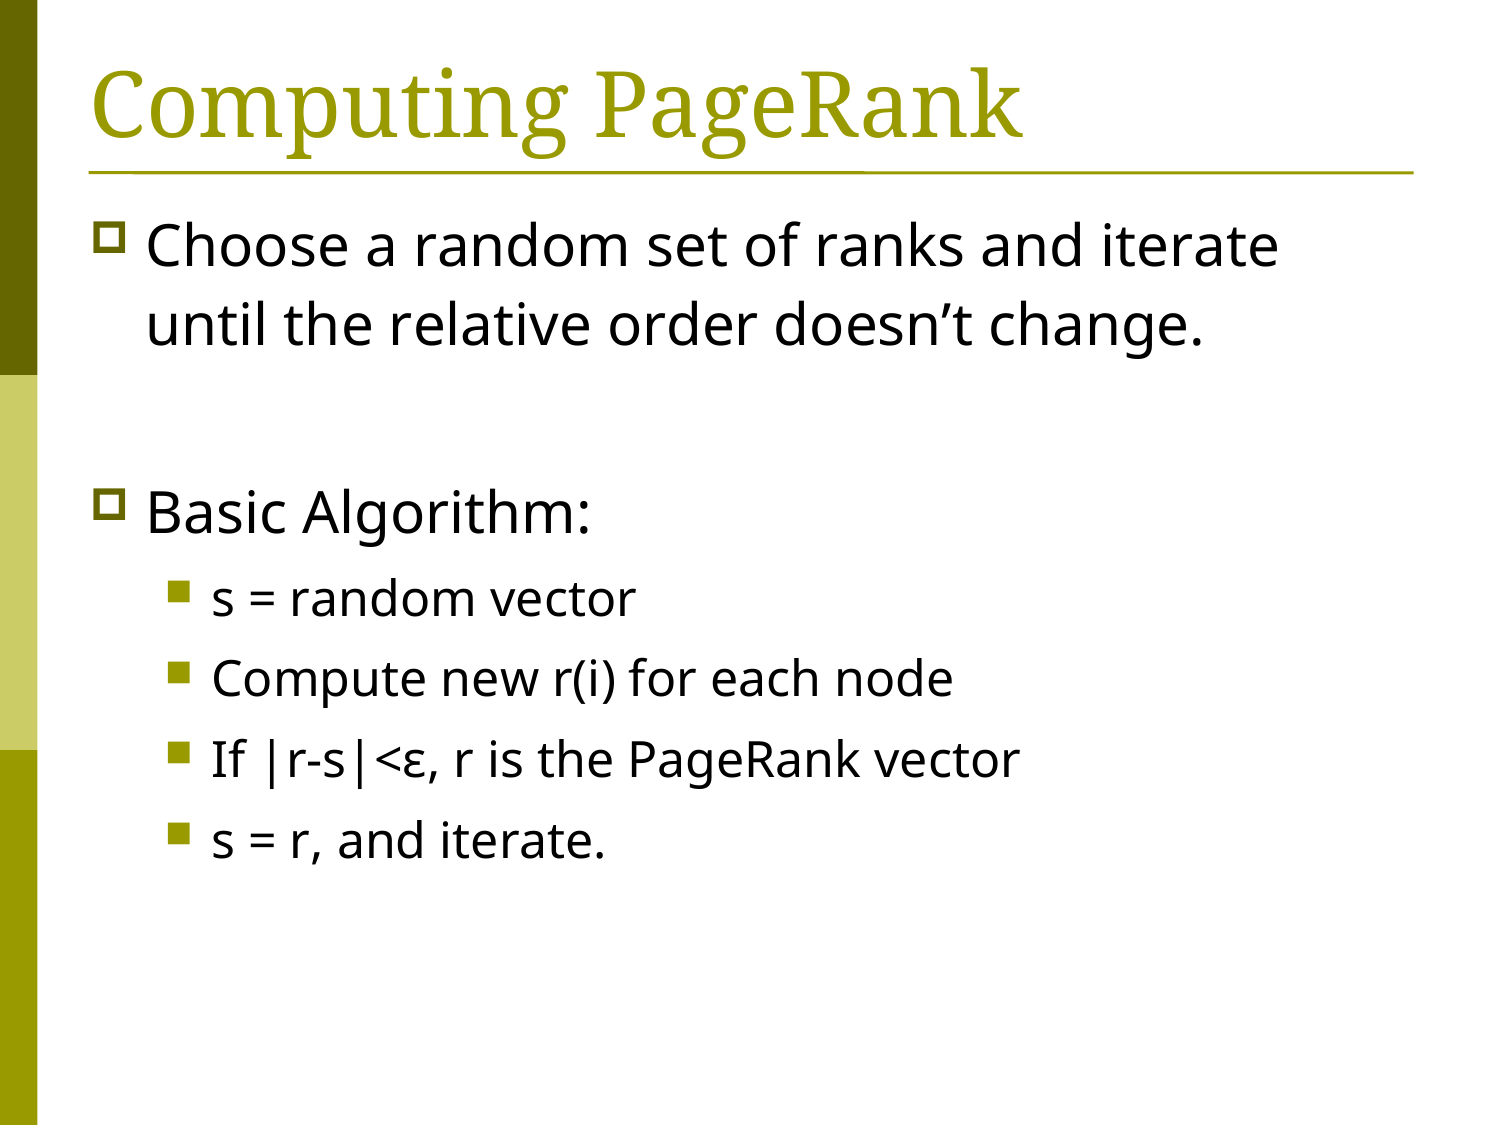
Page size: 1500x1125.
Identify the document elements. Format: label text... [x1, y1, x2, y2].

title Computing PageRank [75, 45, 1426, 173]
list Choose a random set of ranks and iterate until the relative order doesn’t change. Basic Algorithm: s = random vector Compute new r(i) for each node If |r-s|<ε, r is the PageRank vector s = r, and iterate. [75, 196, 1426, 1006]
